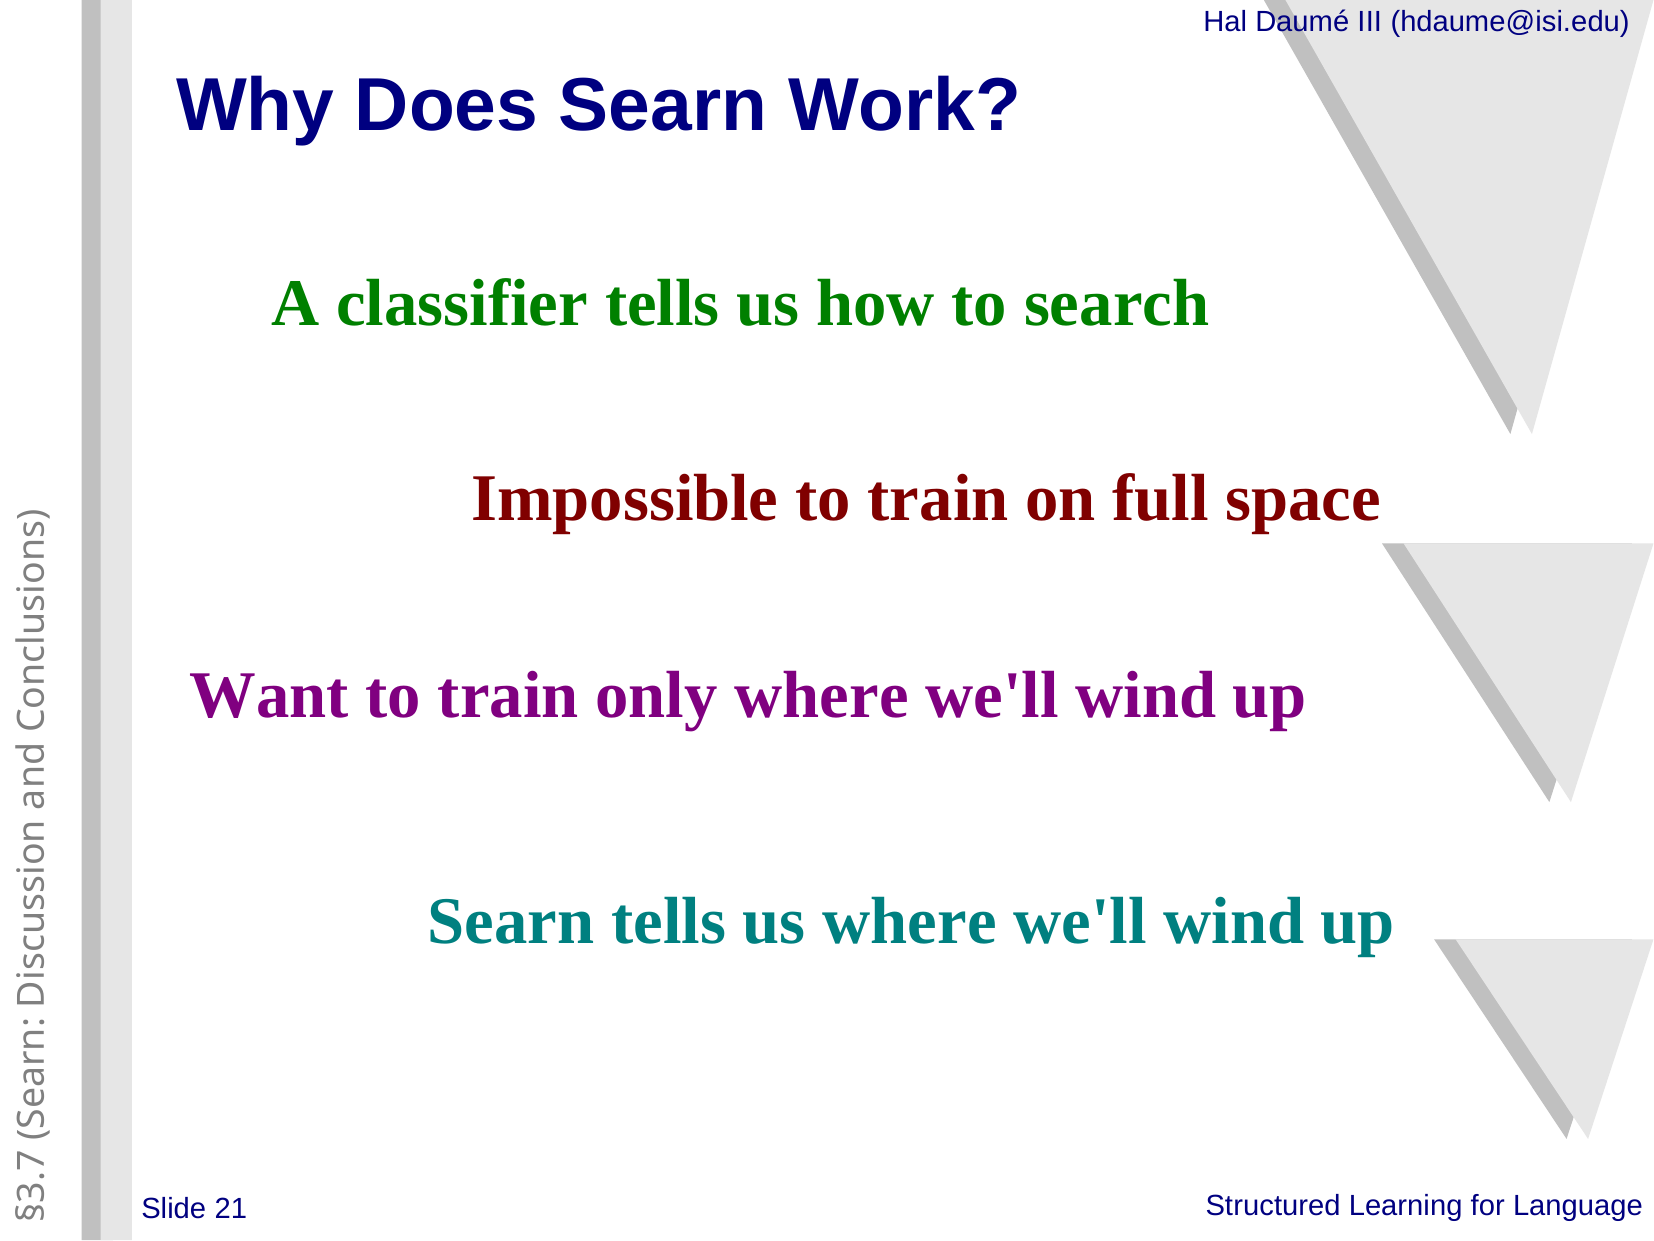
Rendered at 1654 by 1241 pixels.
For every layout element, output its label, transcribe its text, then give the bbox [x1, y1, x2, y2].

text_box §3.7 (Searn: Discussion and Conclusions) [4, 525, 65, 1223]
text_box Searn tells us where we'll wind up [427, 883, 1397, 971]
text_box A classifier tells us how to search [271, 266, 1212, 354]
text_box Want to train only where we'll wind up [189, 658, 1309, 746]
text_box Impossible to train on full space [471, 461, 1383, 549]
title Why Does Searn Work? [176, 44, 1509, 166]
